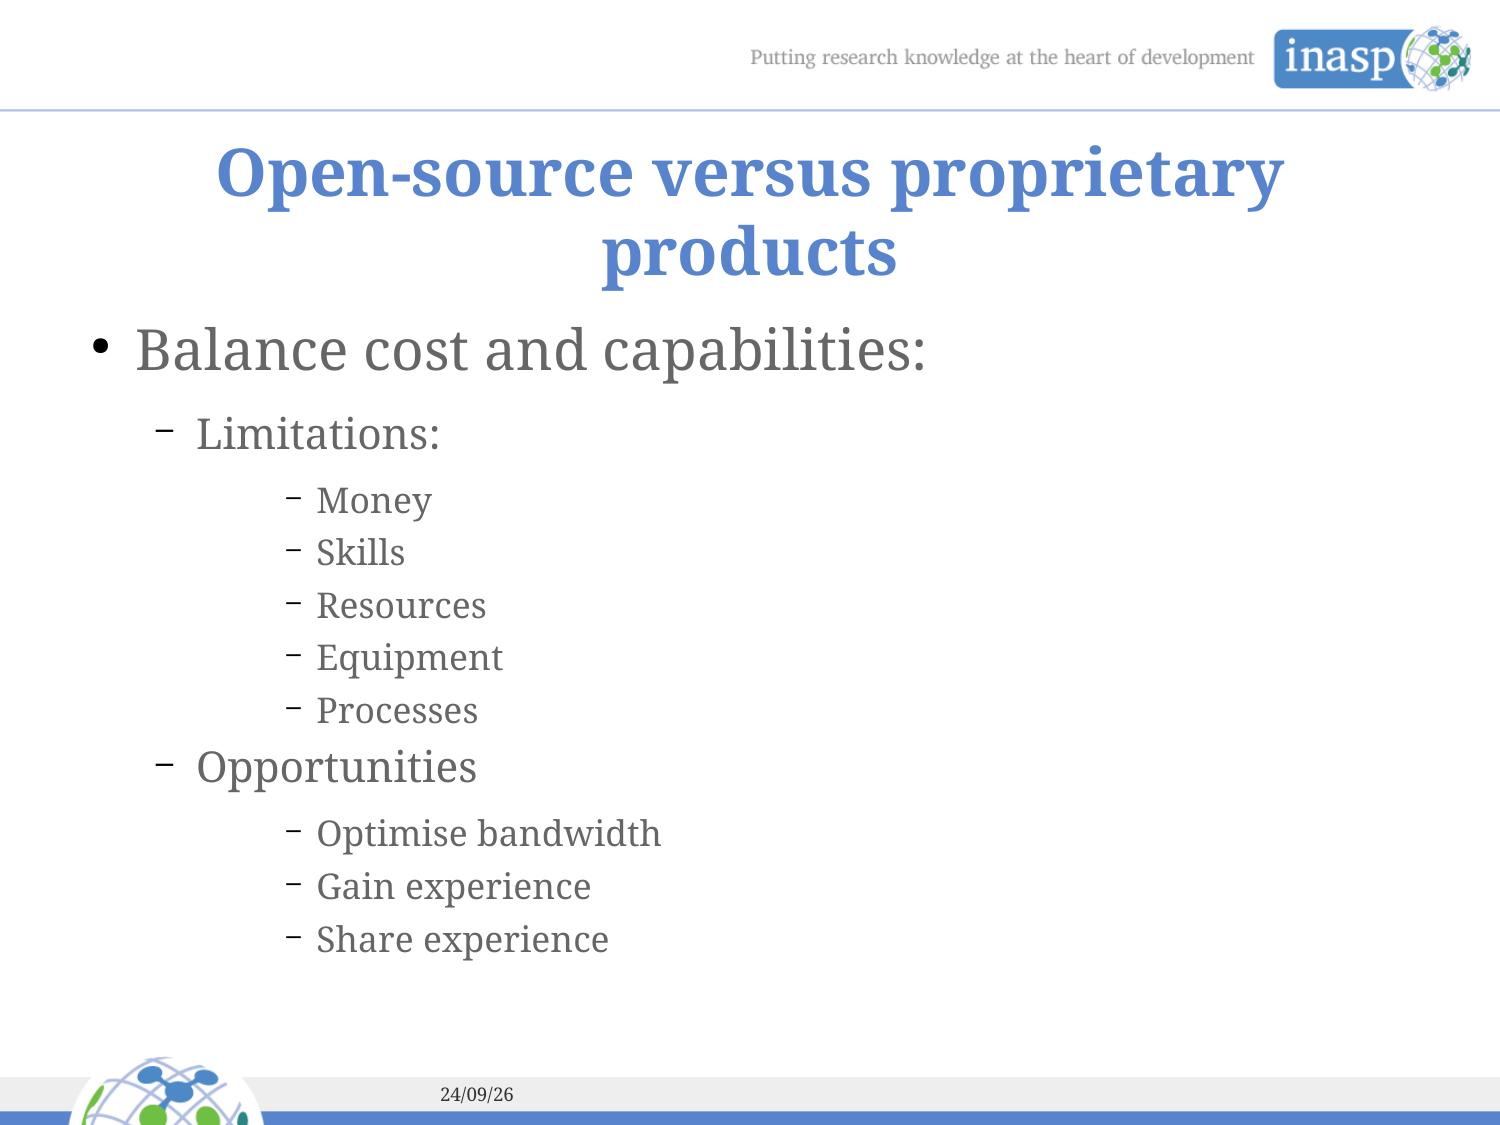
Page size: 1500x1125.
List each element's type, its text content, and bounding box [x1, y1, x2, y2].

title Open-source versus proprietary products [75, 129, 1426, 313]
picture [0, 0, 1500, 1125]
list Balance cost and capabilities: Limitations: Money Skills Resources Equipment Processes Money Skills Resources Equipment Processes Opportunities Optimise bandwidth Gain experience Share experience Optimise bandwidth Gain experience Share experience [75, 313, 1426, 967]
